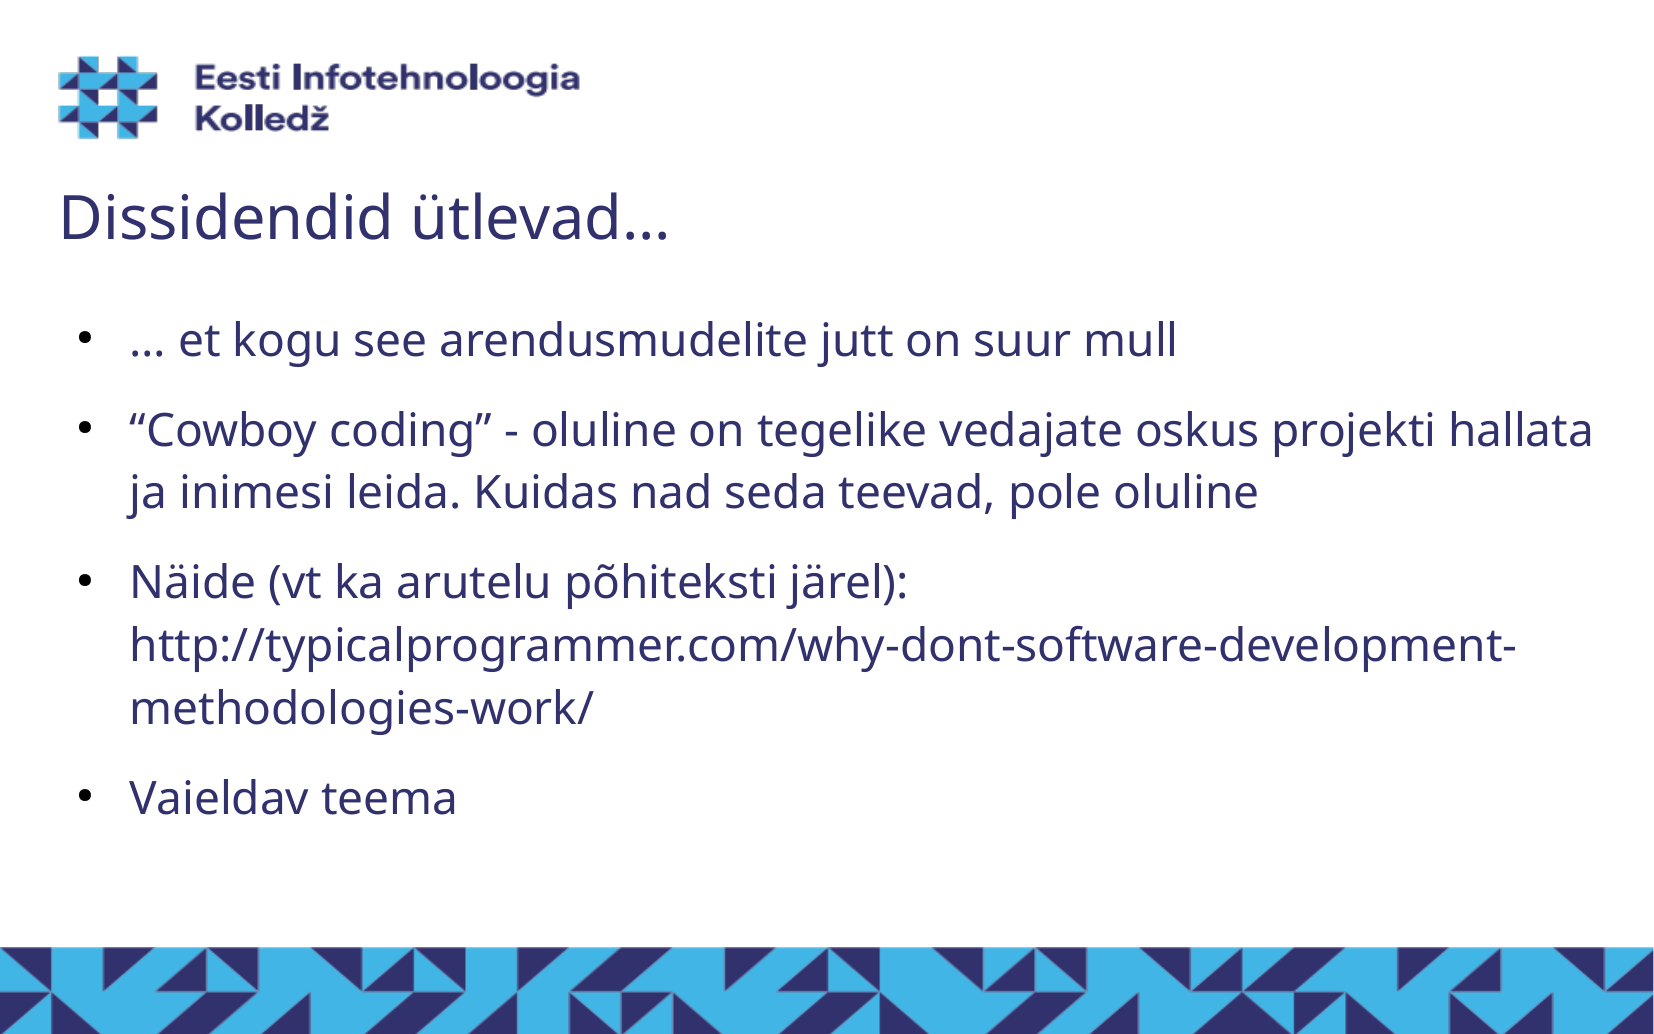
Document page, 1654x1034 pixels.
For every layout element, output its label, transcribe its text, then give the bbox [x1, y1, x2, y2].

list … et kogu see arendusmudelite jutt on suur mull “Cowboy coding” - oluline on tegelike vedajate oskus projekti hallata ja inimesi leida. Kuidas nad seda teevad, pole oluline Näide (vt ka arutelu põhiteksti järel): http://typicalprogrammer.com/why-dont-software-development-methodologies-work/ Vaieldav teema [59, 307, 1607, 945]
title Dissidendid ütlevad... [59, 129, 1571, 303]
